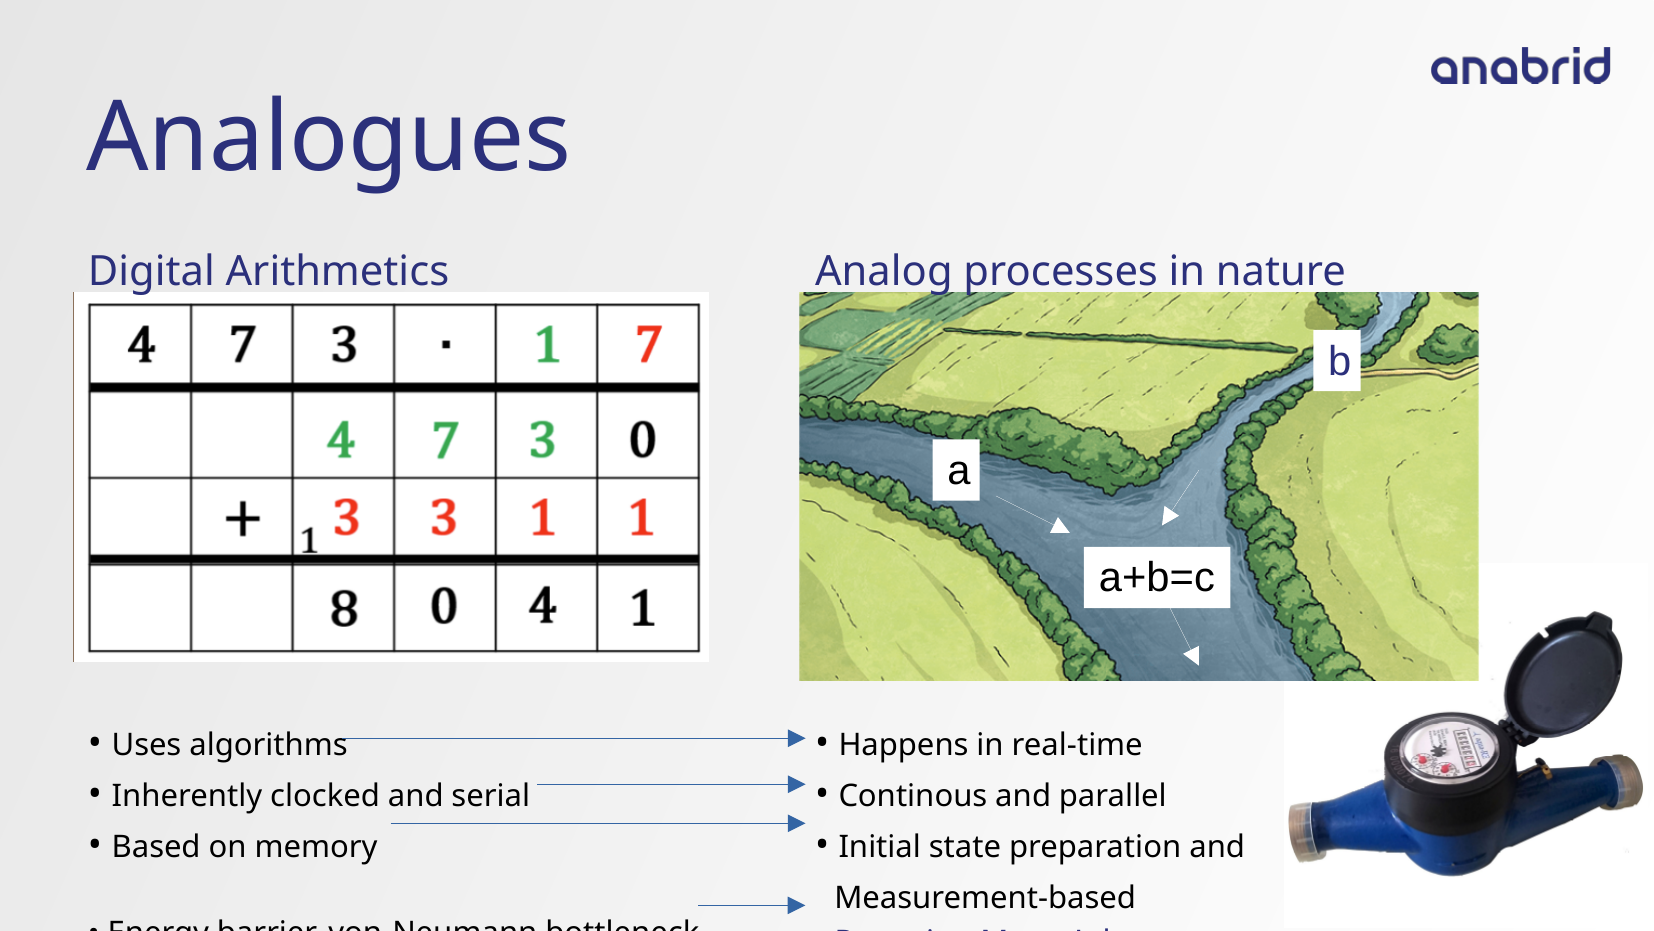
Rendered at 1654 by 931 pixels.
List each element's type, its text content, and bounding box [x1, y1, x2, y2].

picture [799, 292, 1648, 928]
picture [1430, 47, 1612, 84]
text_box Analog processes in nature [800, 233, 1418, 345]
text_box Digital Arithmetics [73, 233, 468, 297]
text_box a+b=c [1083, 546, 1231, 609]
picture [73, 292, 709, 663]
text_box • Happens in real-time • Continous and parallel • Initial state preparation and Measurement-based • Resetting Moore’s law [800, 707, 1285, 931]
title Analogues [86, 86, 1490, 171]
text_box • Uses algorithms • Inherently clocked and serial • Based on memory • Energy barrier, von-Neumann bottleneck [73, 707, 705, 925]
text_box a [932, 439, 980, 501]
text_box b [1313, 345, 1361, 392]
